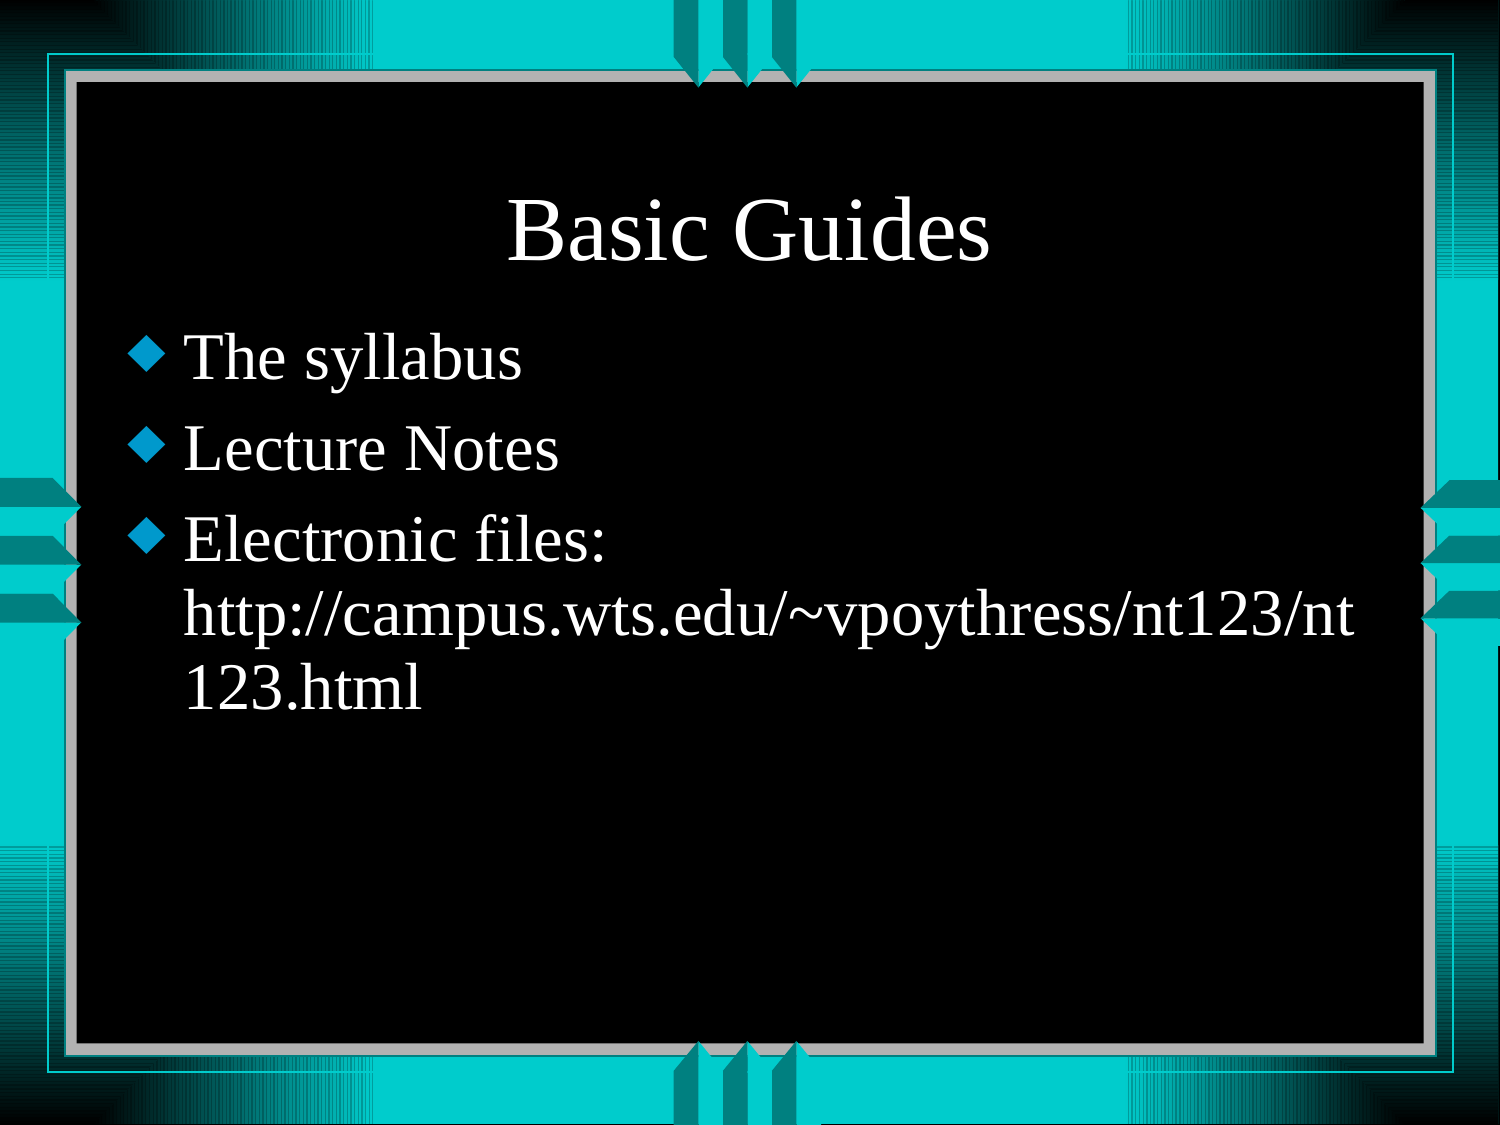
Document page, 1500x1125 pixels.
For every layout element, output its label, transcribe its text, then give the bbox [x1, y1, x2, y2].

title Basic Guides [112, 99, 1388, 288]
list The syllabus Lecture Notes Electronic files: http://campus.wts.edu/~vpoythress/nt123/nt123.html [112, 312, 1388, 988]
